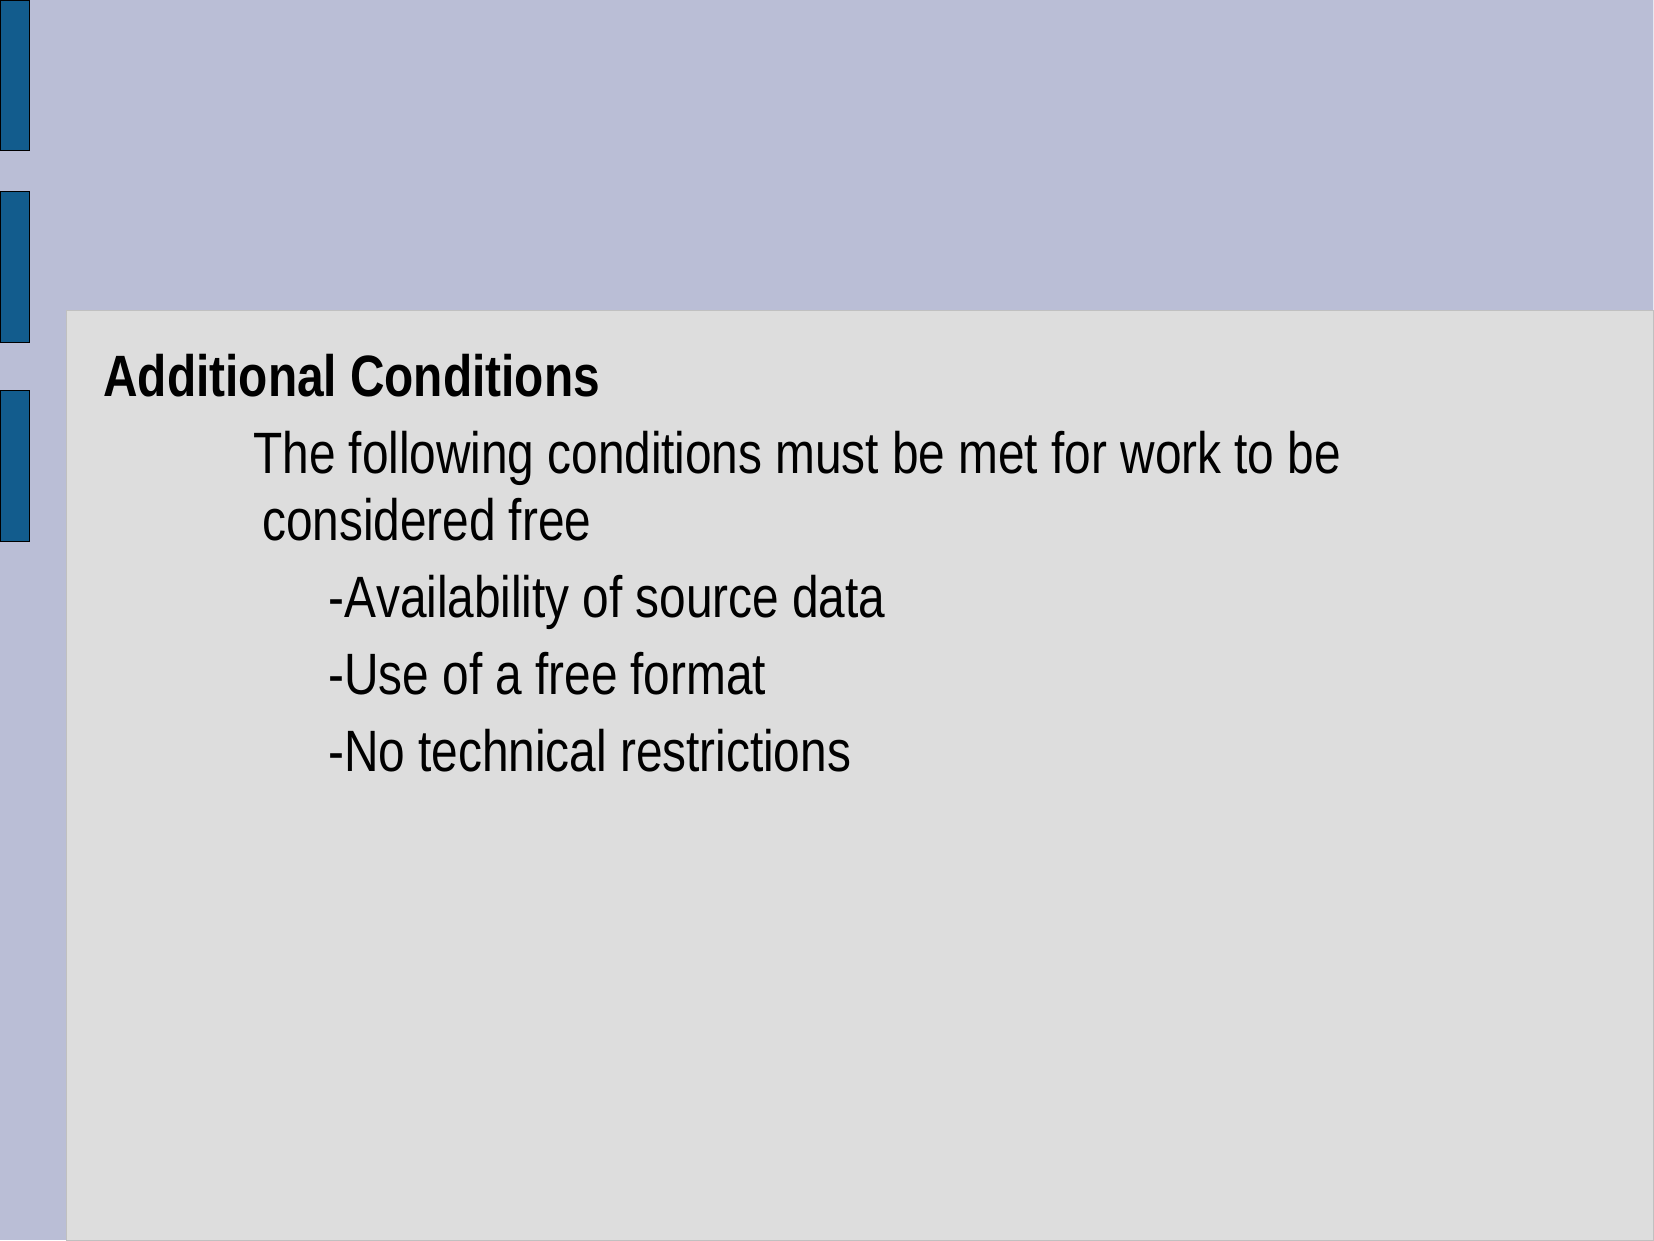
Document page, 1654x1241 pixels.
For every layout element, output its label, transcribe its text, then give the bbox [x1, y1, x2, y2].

text_box Additional Conditions The following conditions must be met for work to be considered free -Availability of source data -Use of a free format -No technical restrictions [88, 334, 1595, 789]
